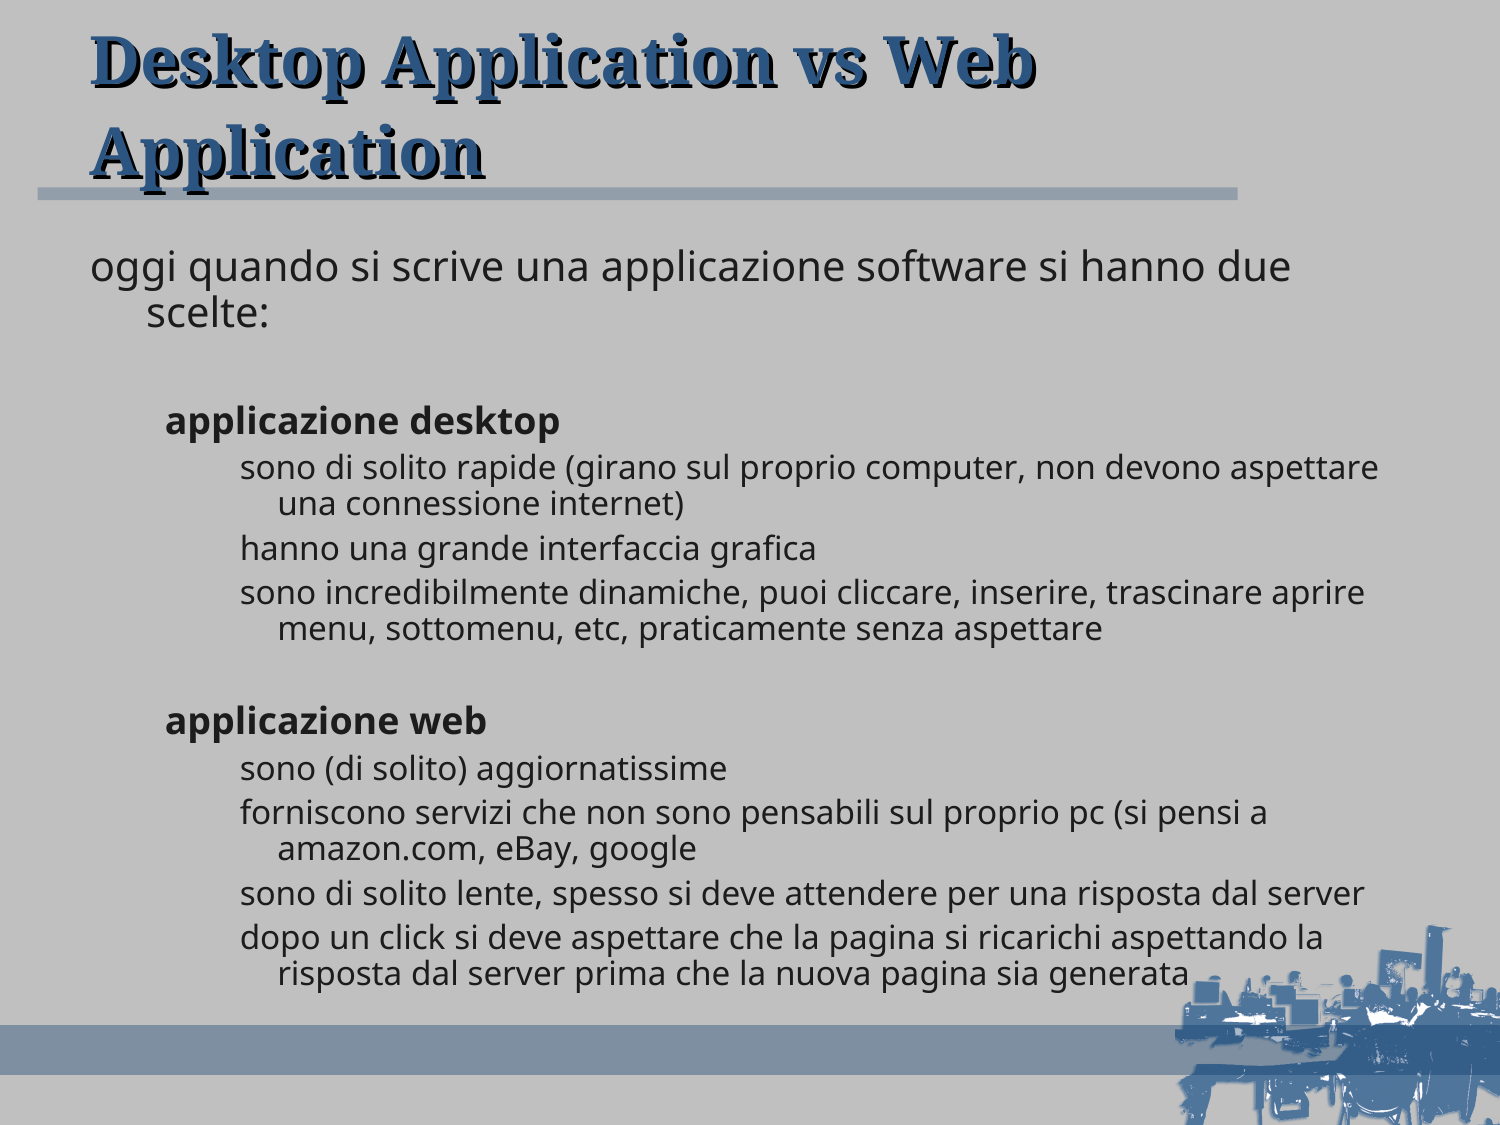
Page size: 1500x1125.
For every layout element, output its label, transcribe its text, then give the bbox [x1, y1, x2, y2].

title Desktop Application vs Web Application [75, 45, 1426, 163]
list oggi quando si scrive una applicazione software si hanno due scelte: applicazione desktop sono di solito rapide (girano sul proprio computer, non devono aspettare una connessione internet) hanno una grande interfaccia grafica sono incredibilmente dinamiche, puoi cliccare, inserire, trascinare aprire menu, sottomenu, etc, praticamente senza aspettare applicazione web sono (di solito) aggiornatissime forniscono servizi che non sono pensabili sul proprio pc (si pensi a amazon.com, eBay, google sono di solito lente, spesso si deve attendere per una risposta dal server dopo un click si deve aspettare che la pagina si ricarichi aspettando la risposta dal server prima che la nuova pagina sia generata [75, 237, 1426, 1006]
